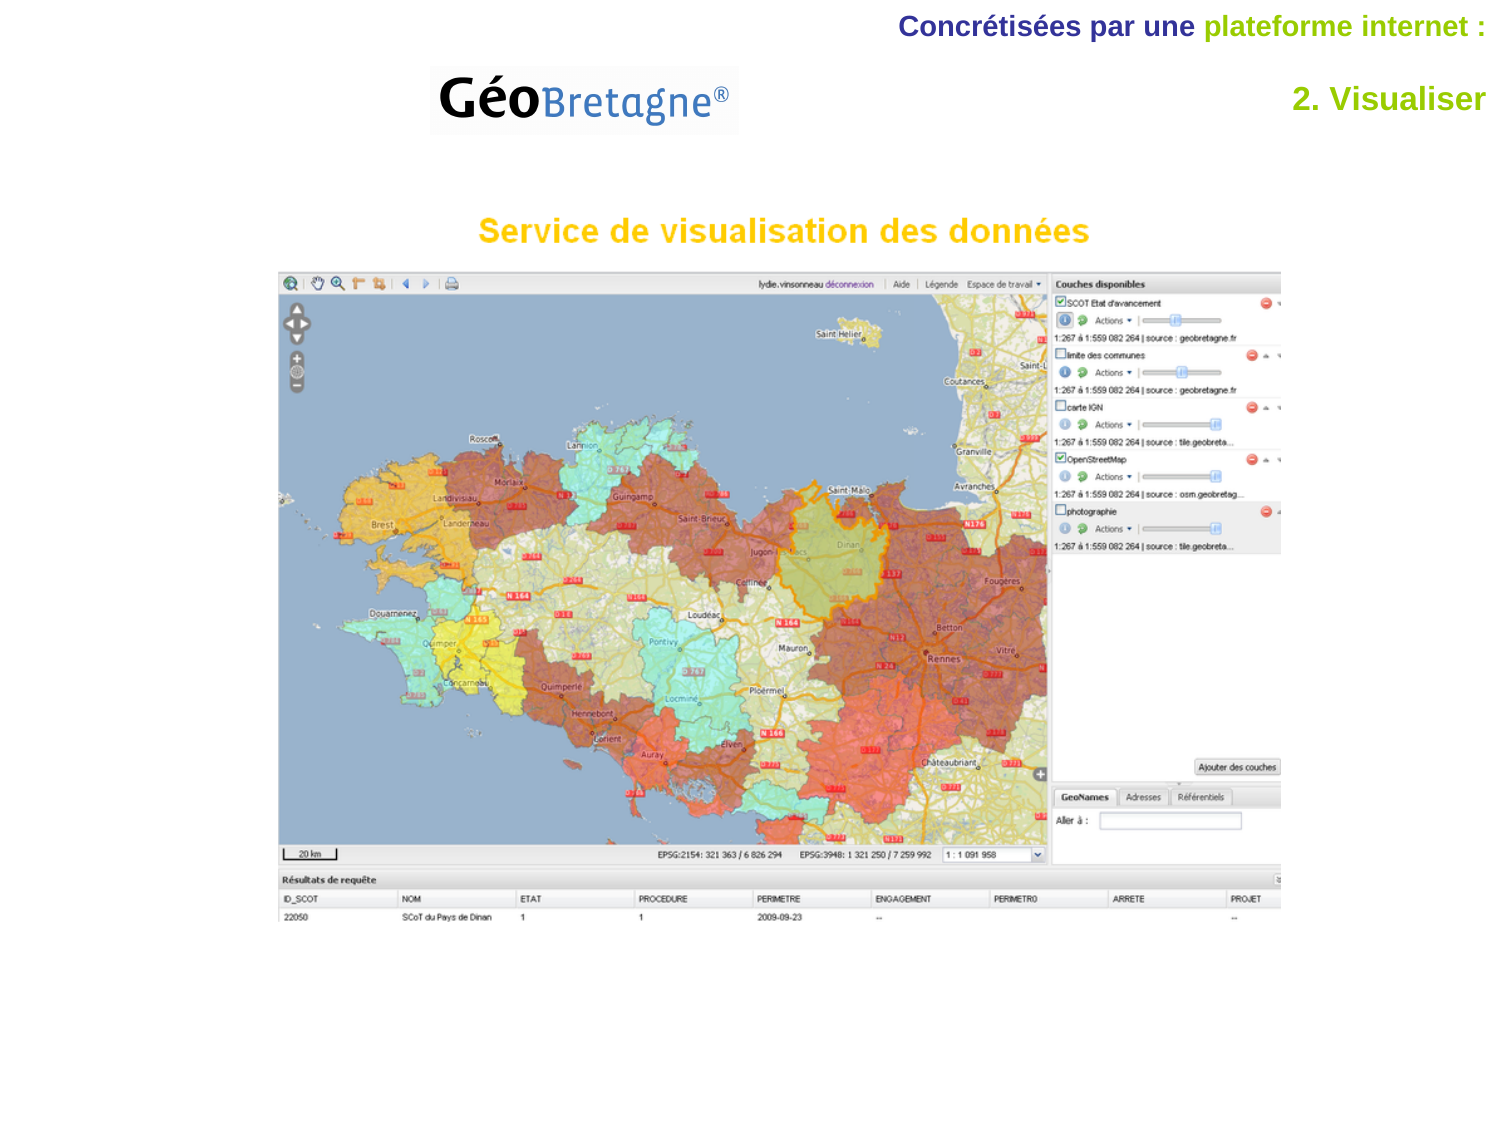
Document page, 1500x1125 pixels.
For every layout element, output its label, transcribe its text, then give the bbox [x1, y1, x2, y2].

text_box Concrétisées par une plateforme internet : 2. Visualiser [883, 0, 1500, 126]
picture [0, 0, 1500, 1125]
